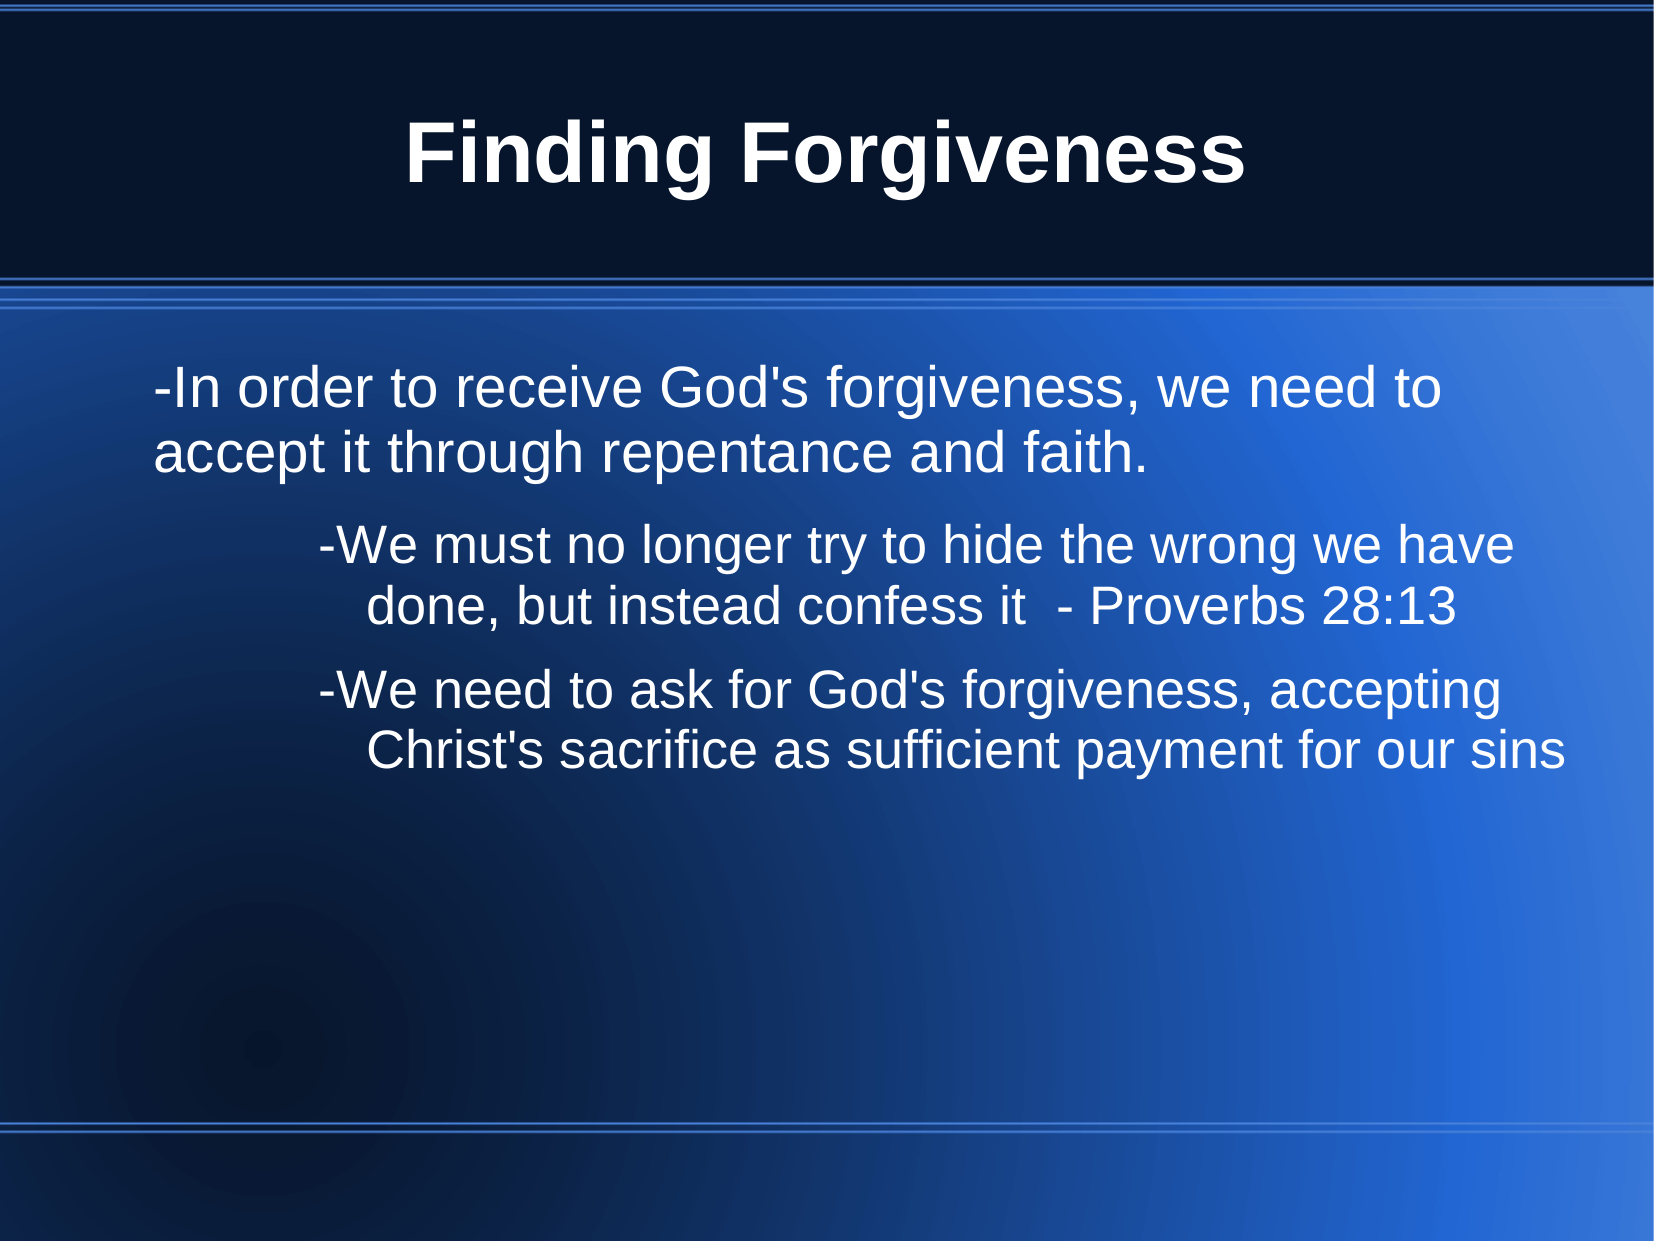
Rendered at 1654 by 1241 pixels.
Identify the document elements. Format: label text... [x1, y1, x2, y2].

title Finding Forgiveness [82, 49, 1571, 257]
list -In order to receive God's forgiveness, we need to accept it through repentance and faith. -We must no longer try to hide the wrong we have done, but instead confess it - Proverbs 28:13 -We need to ask for God's forgiveness, accepting Christ's sacrifice as sufficient payment for our sins [82, 355, 1571, 1058]
picture [0, 0, 1654, 1241]
